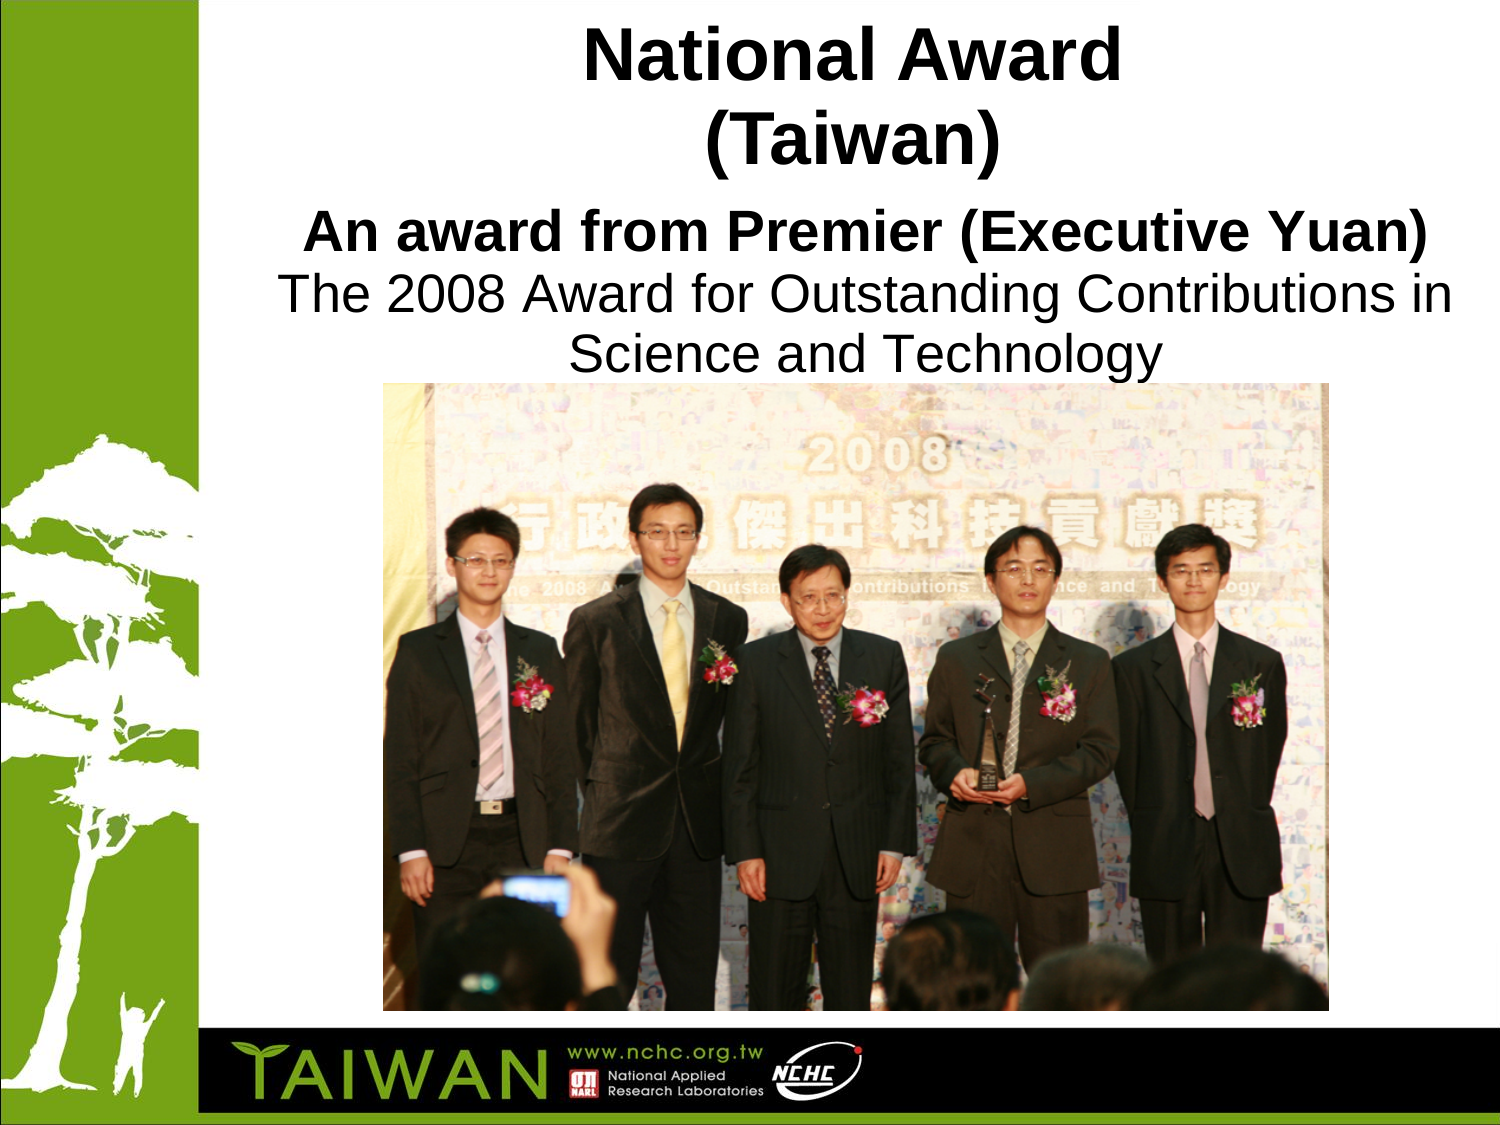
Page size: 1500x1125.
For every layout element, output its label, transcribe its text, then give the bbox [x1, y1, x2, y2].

picture [0, 0, 1500, 1125]
title National Award (Taiwan) [206, 0, 1500, 265]
text_box An award from Premier (Executive Yuan) The 2008 Award for Outstanding Contributions in Science and Technology [256, 190, 1477, 650]
